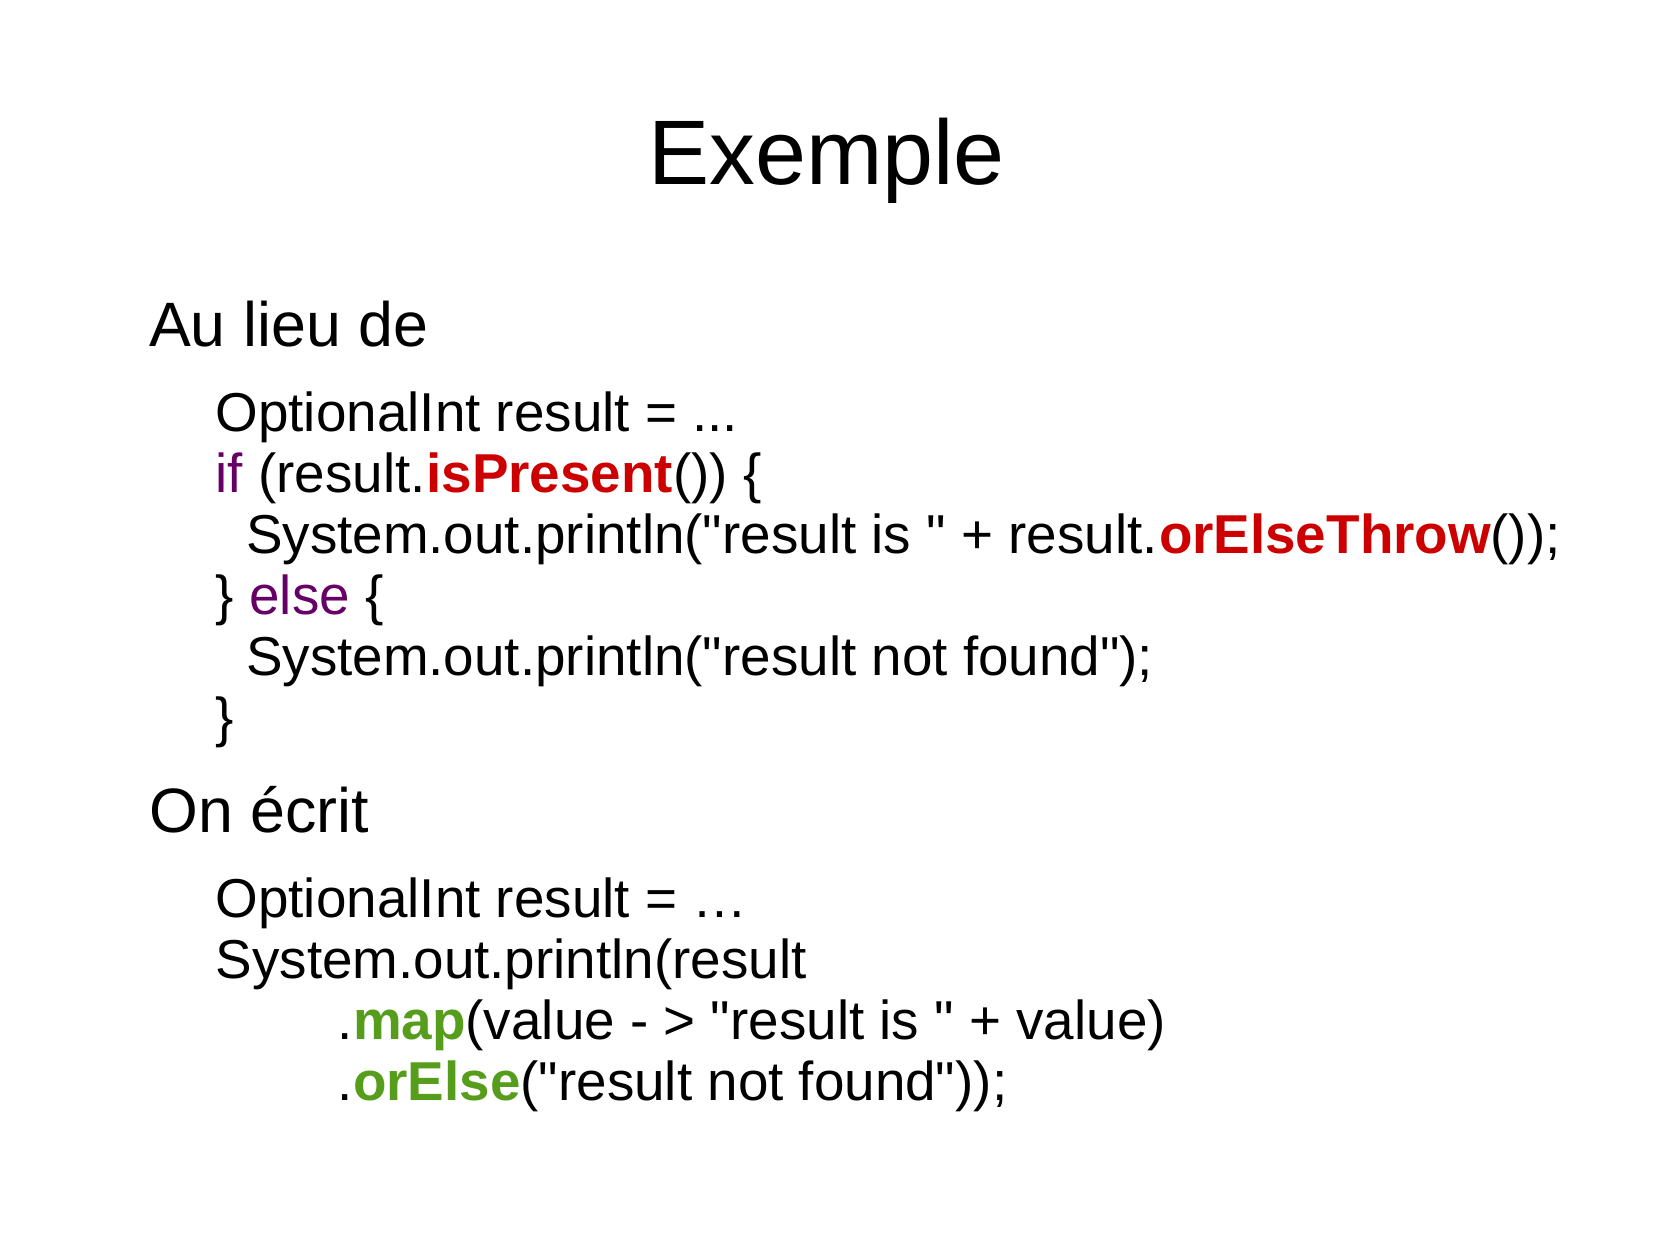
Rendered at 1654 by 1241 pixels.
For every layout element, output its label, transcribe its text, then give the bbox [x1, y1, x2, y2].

title Exemple [82, 49, 1571, 257]
list Au lieu de OptionalInt result = ... if (result.isPresent()) { System.out.println("result is " + result.orElseThrow()); } else { System.out.println("result not found"); } On écrit OptionalInt result = … System.out.println(result .map(value - > "result is " + value) .orElse("result not found")); [82, 290, 1571, 1141]
